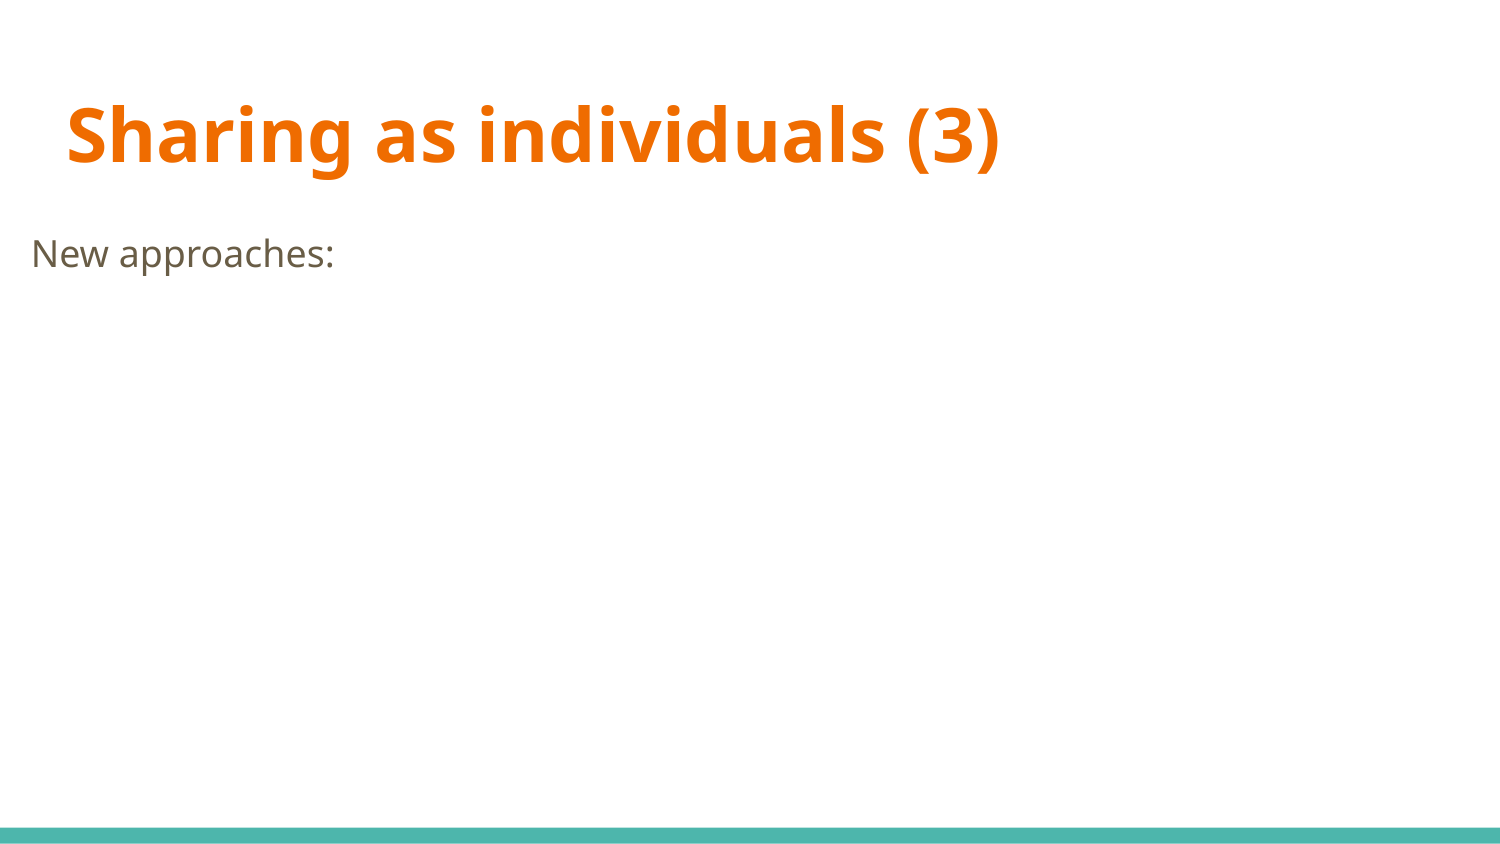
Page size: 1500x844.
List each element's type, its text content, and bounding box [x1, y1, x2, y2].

title Sharing as individuals (3) [51, 72, 1449, 207]
list New approaches: [15, 207, 1500, 713]
